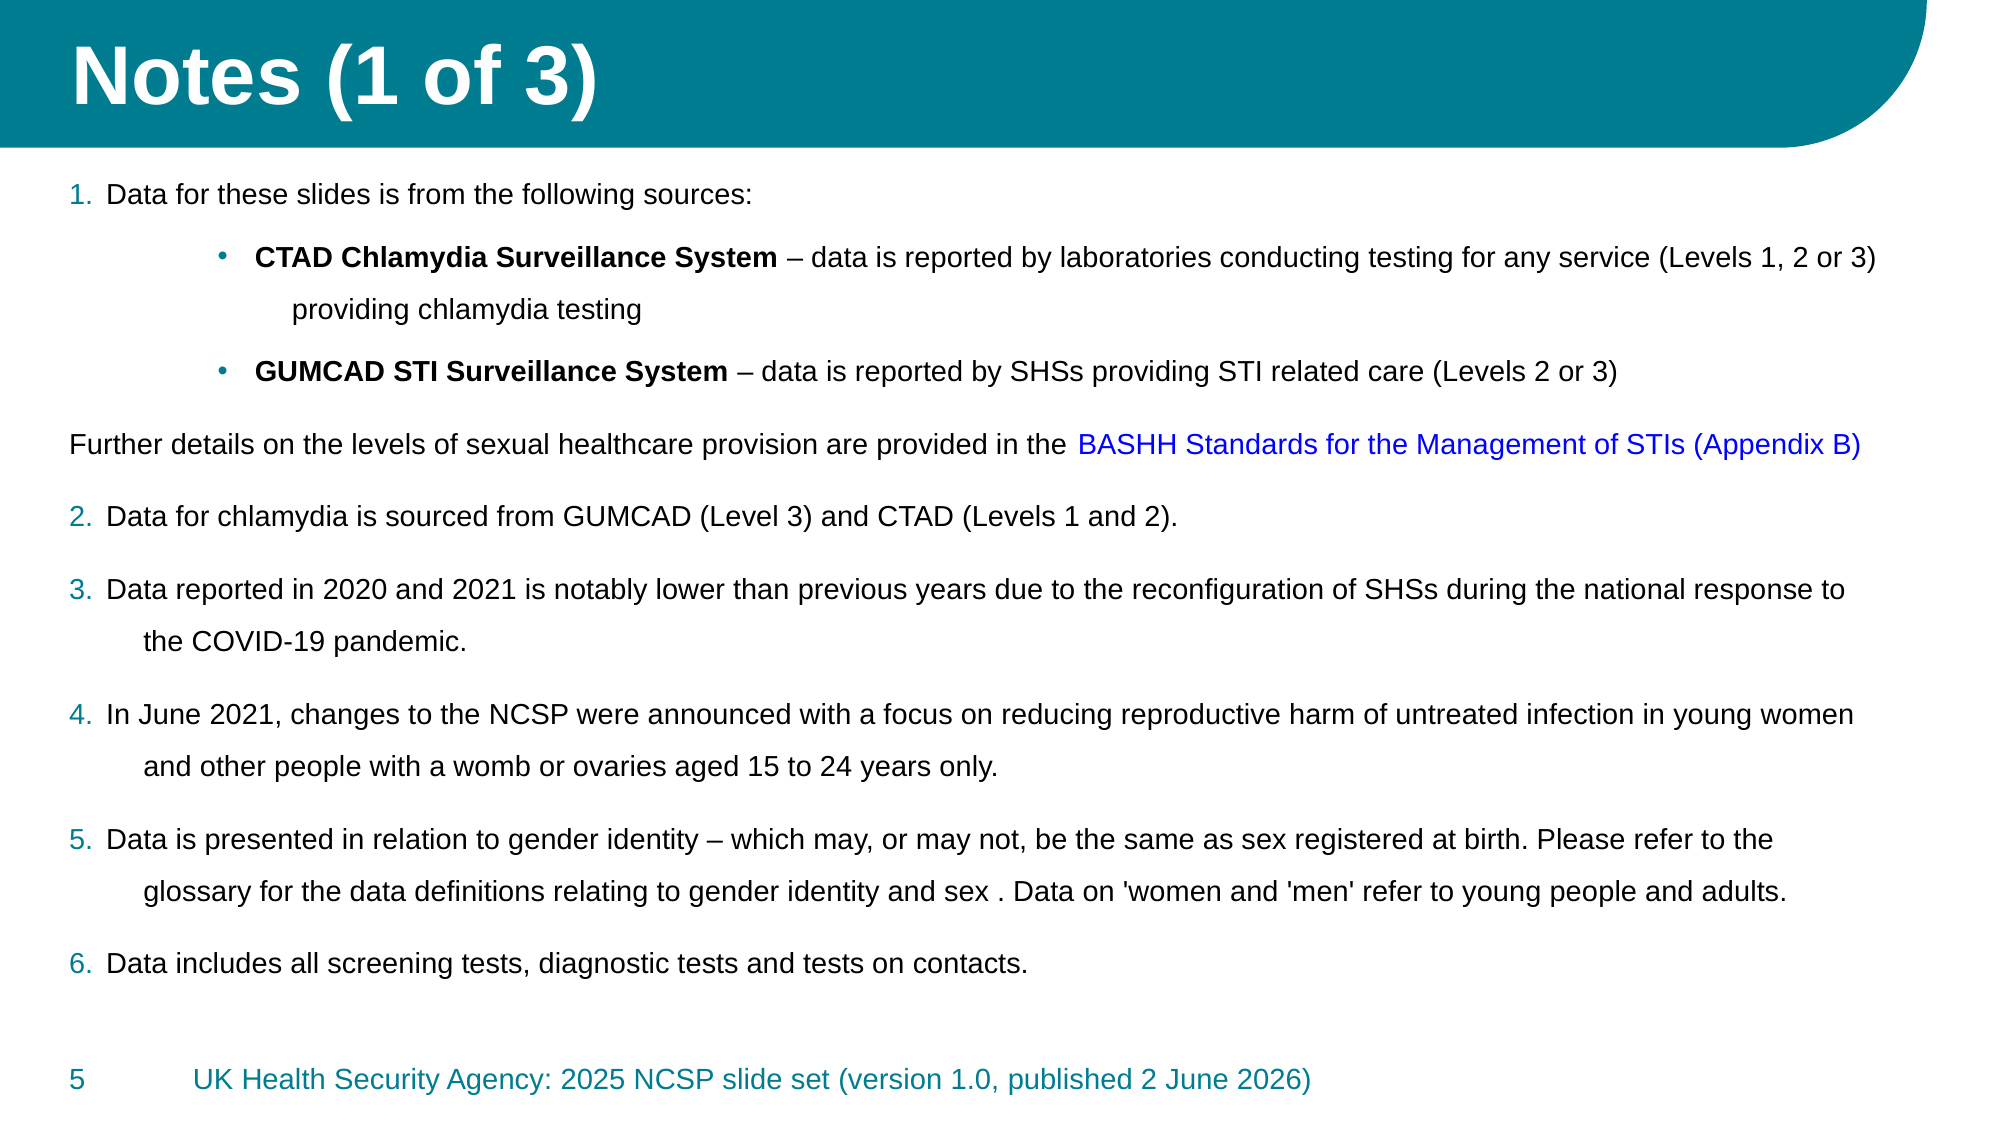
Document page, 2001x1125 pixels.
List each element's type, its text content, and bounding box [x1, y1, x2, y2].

list Data for these slides is from the following sources: CTAD Chlamydia Surveillance System – data is reported by laboratories conducting testing for any service (Levels 1, 2 or 3) providing chlamydia testing GUMCAD STI Surveillance System – data is reported by SHSs providing STI related care (Levels 2 or 3) Further details on the levels of sexual healthcare provision are provided in the BASHH Standards for the Management of STIs (Appendix B) Data for chlamydia is sourced from GUMCAD (Level 3) and CTAD (Levels 1 and 2). Data reported in 2020 and 2021 is notably lower than previous years due to the reconfiguration of SHSs during the national response to the COVID-19 pandemic. In June 2021, changes to the NCSP were announced with a focus on reducing reproductive harm of untreated infection in young women and other people with a womb or ovaries aged 15 to 24 years only. Data is presented in relation to gender identity – which may, or may not, be the same as sex registered at birth. Please refer to the glossary for the data definitions relating to gender identity and sex . Data on 'women and 'men' refer to young people and adults. Data includes all screening tests, diagnostic tests and tests on contacts. [54, 150, 1899, 991]
title Notes (1 of 3) [56, 24, 1782, 130]
text_box [54, 1053, 152, 1112]
